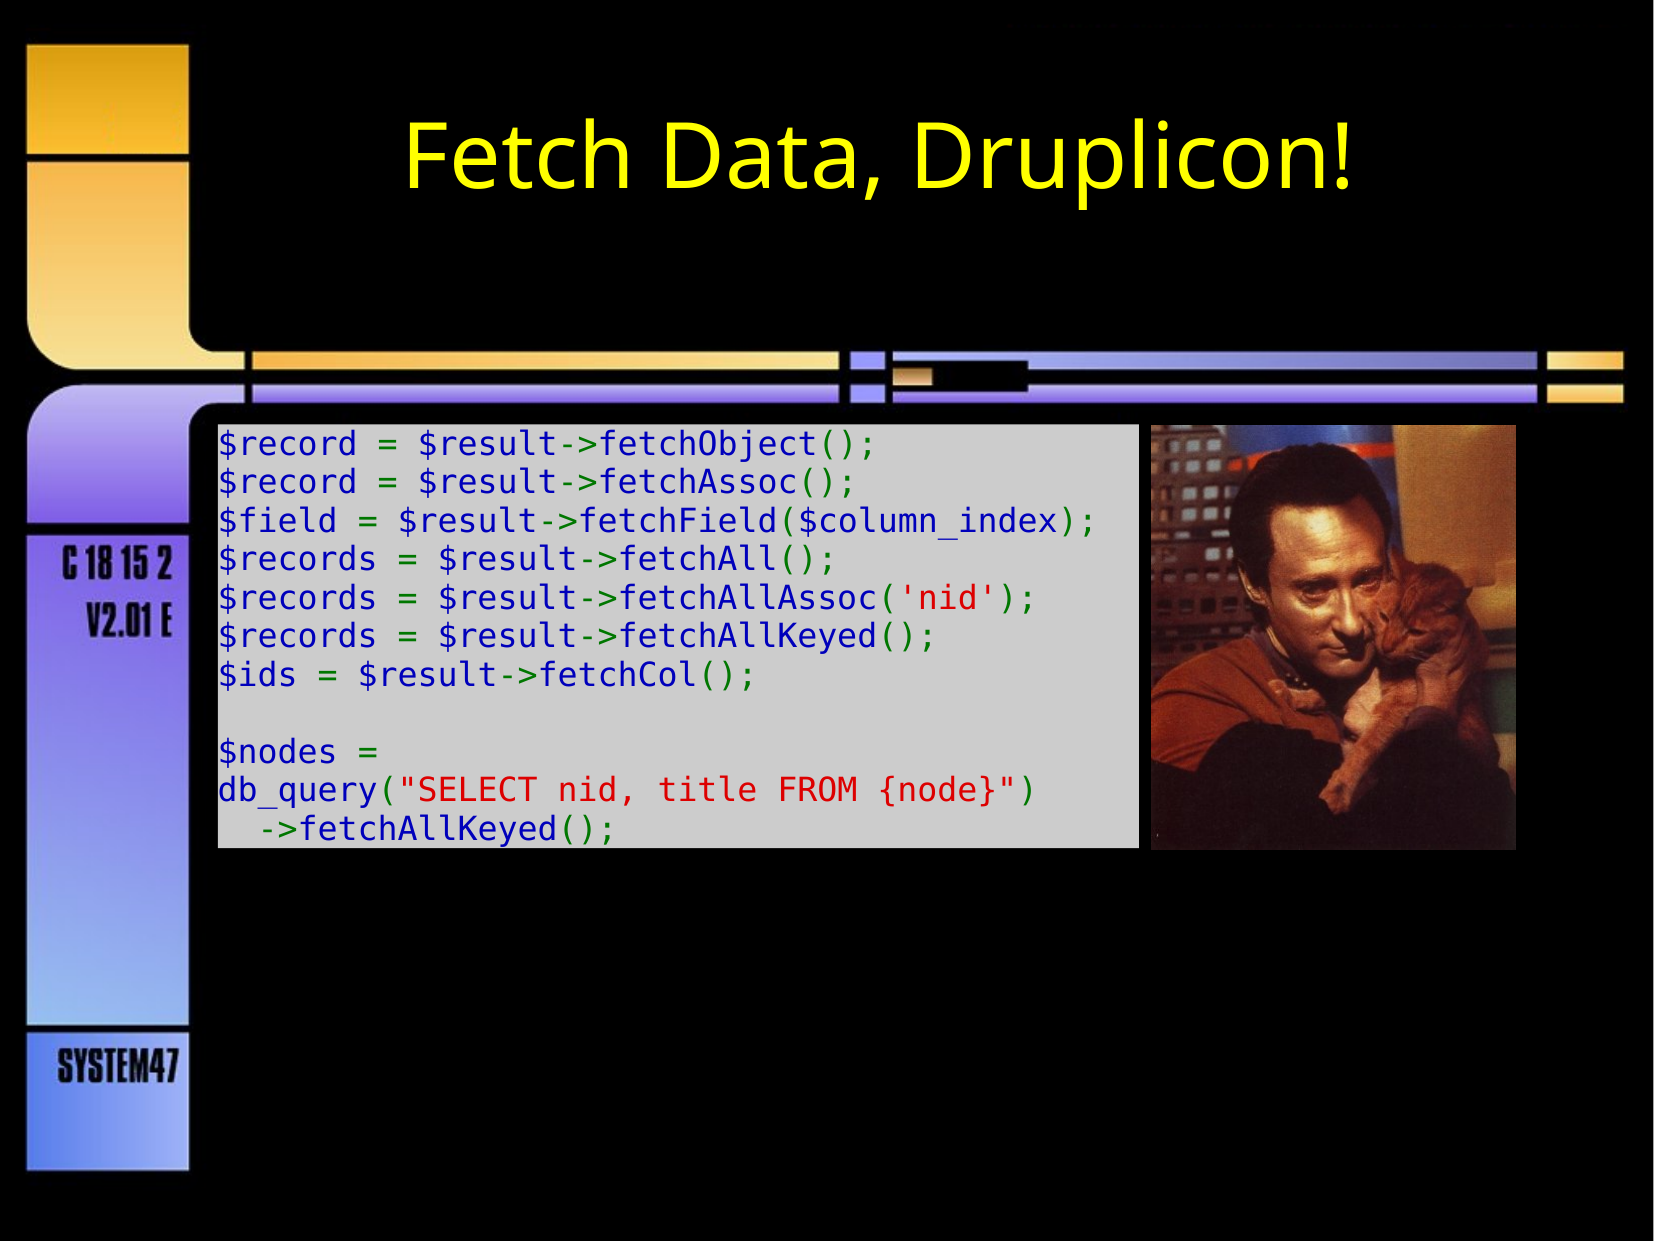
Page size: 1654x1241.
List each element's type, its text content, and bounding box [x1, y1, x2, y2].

title Fetch Data, Druplicon! [187, 56, 1571, 250]
picture [0, 0, 1654, 1241]
subtitle $record = $result->fetchObject(); $record = $result->fetchAssoc(); $field = $result->fetchField($column_index); $records = $result->fetchAll(); $records = $result->fetchAllAssoc('nid'); $records = $result->fetchAllKeyed(); $ids = $result->fetchCol(); $nodes = db_query("SELECT nid, title FROM {node}") ->fetchAllKeyed(); [217, 424, 1139, 849]
